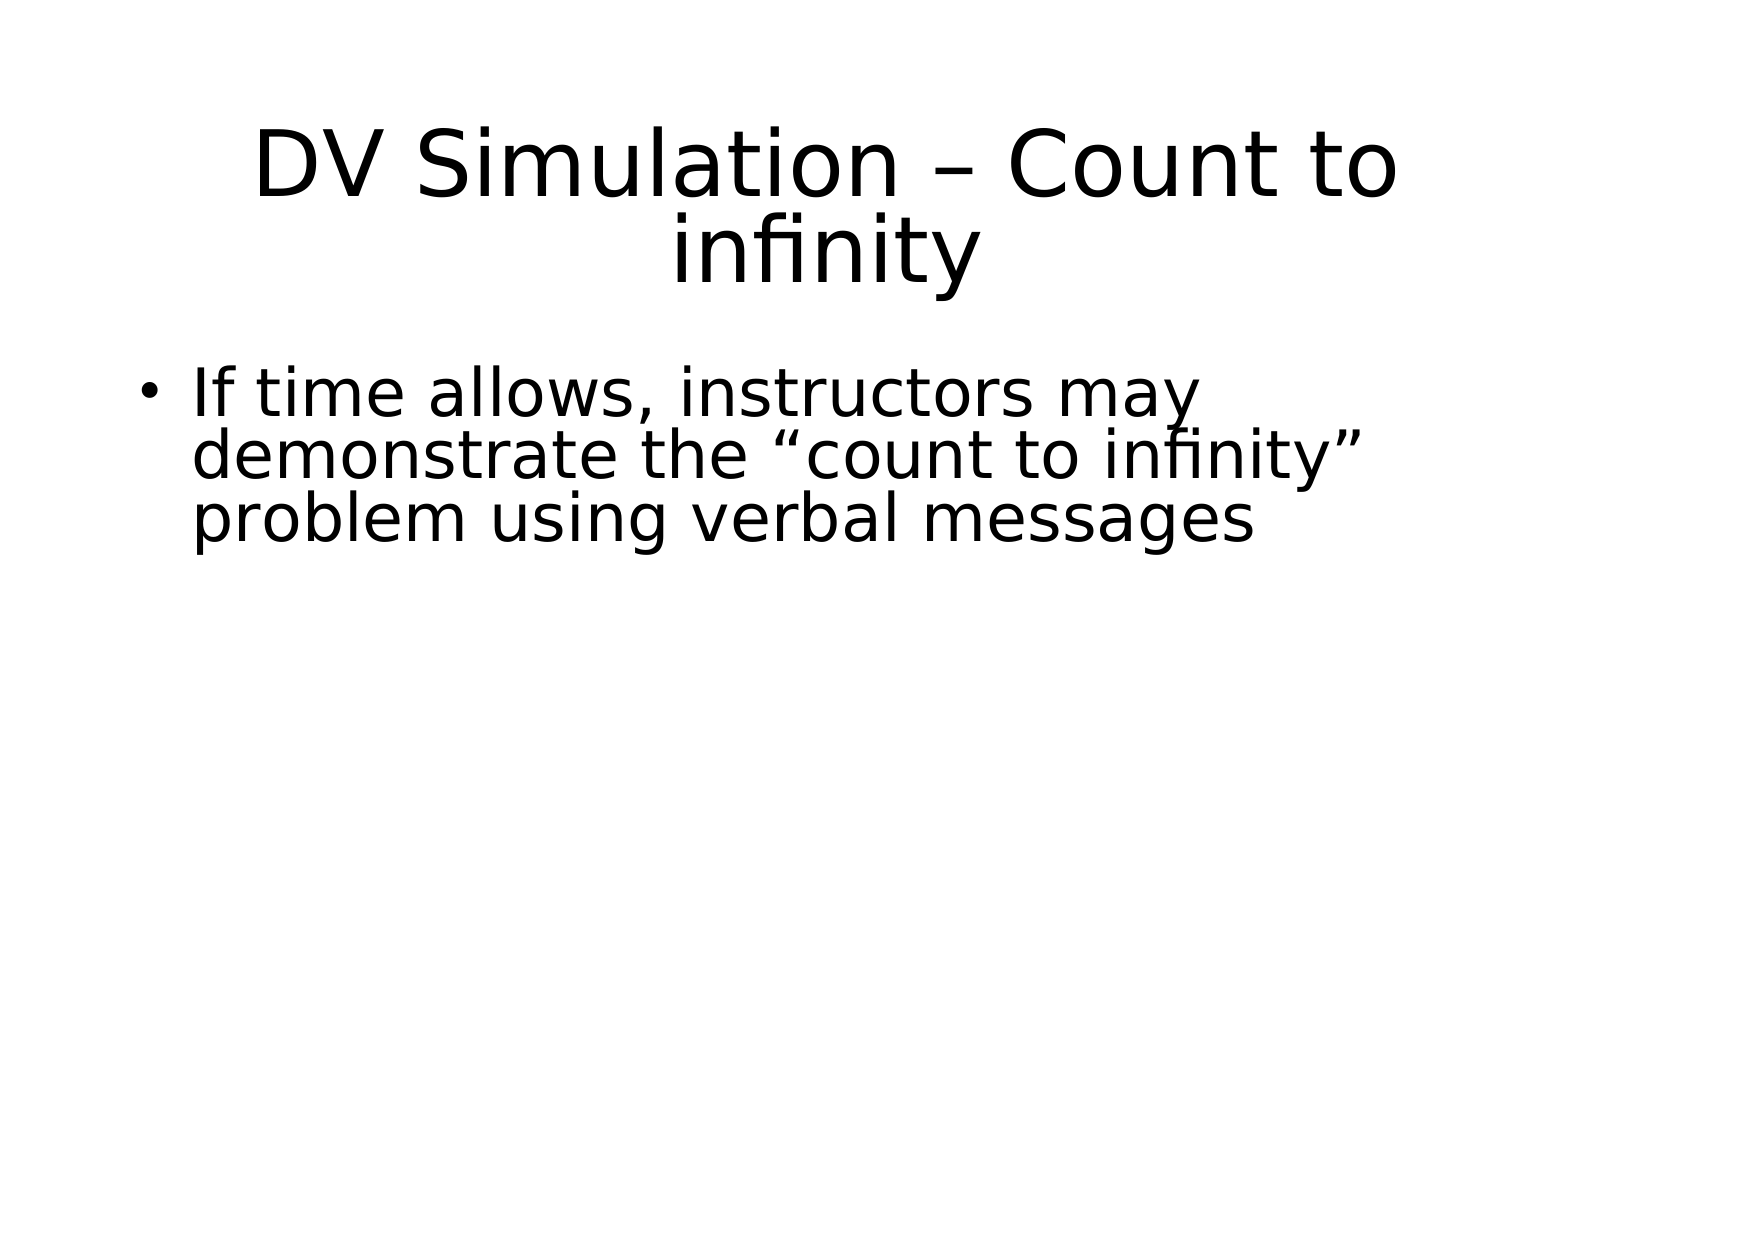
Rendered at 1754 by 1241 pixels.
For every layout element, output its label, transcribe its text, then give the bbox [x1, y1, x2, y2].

list If time allows, instructors may demonstrate the “count to infinity” problem using verbal messages [123, 357, 1530, 1103]
title DV Simulation – Count to infinity [123, 108, 1530, 320]
